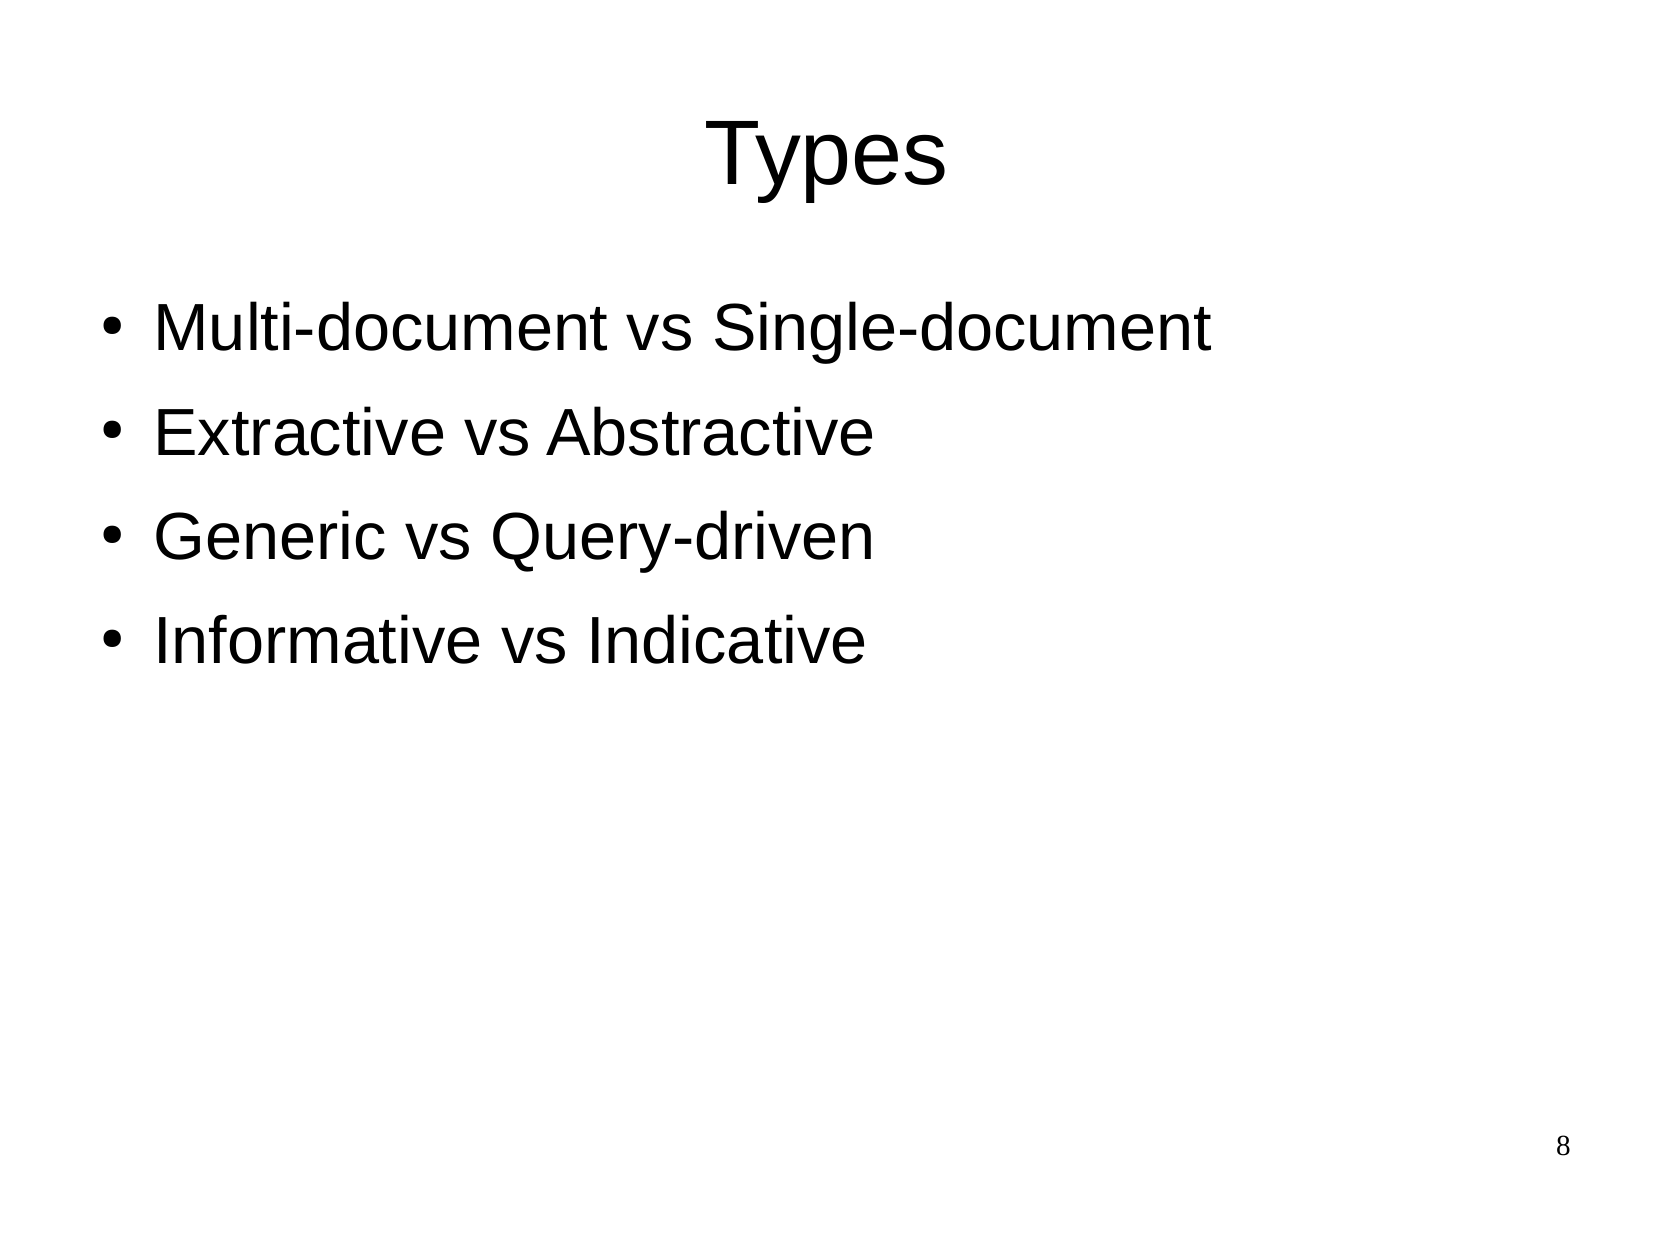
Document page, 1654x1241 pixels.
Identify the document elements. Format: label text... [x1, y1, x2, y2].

list Multi-document vs Single-document Extractive vs Abstractive Generic vs Query-driven Informative vs Indicative [82, 290, 1571, 1010]
title Types [82, 49, 1571, 257]
